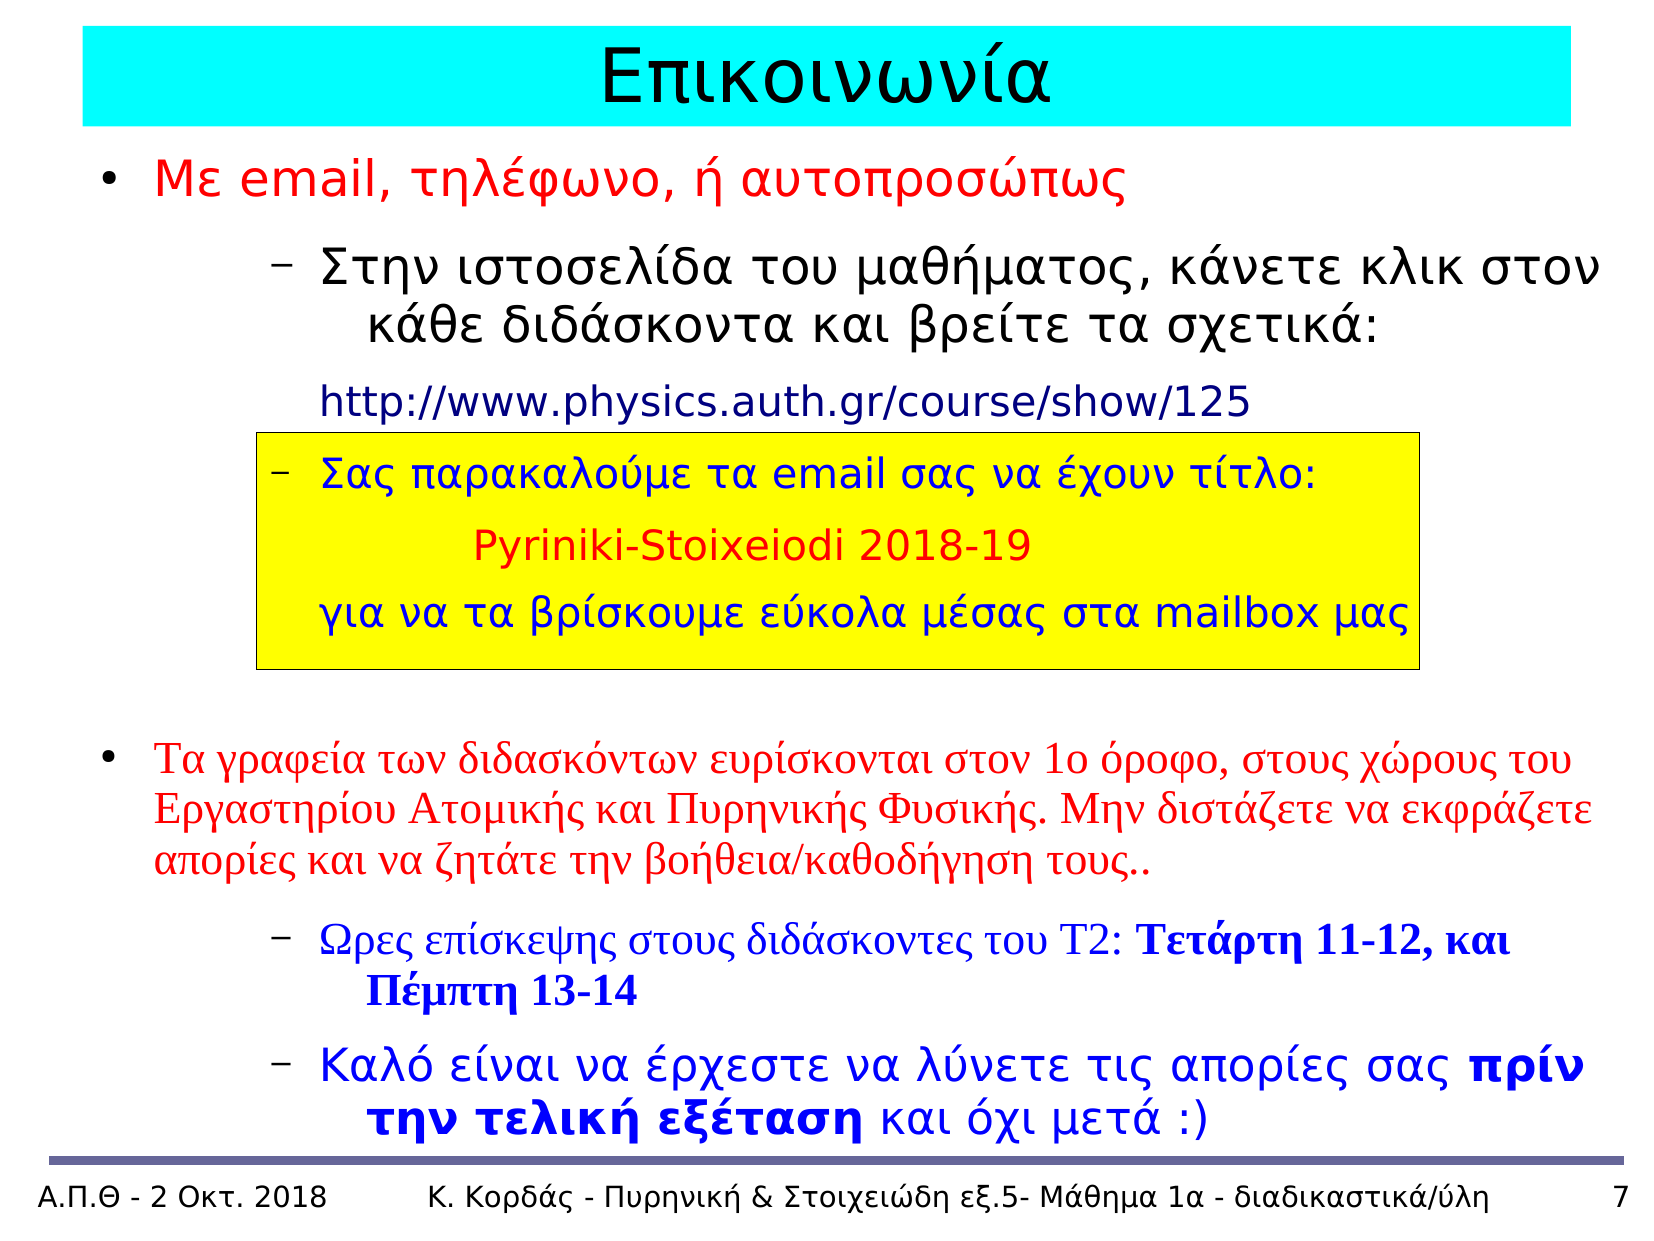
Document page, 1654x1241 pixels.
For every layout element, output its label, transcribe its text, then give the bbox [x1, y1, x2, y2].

list Με email, τηλέφωνο, ή αυτοπροσώπως Στην ιστοσελίδα του μαθήματος, κάνετε κλικ στον κάθε διδάσκοντα και βρείτε τα σχετικά: http://www.physics.auth.gr/course/show/125 Σας παρακαλούμε τα email σας να έχουν τίτλο: Pyriniki-Stoixeiodi 2018-19 για να τα βρίσκουμε εύκολα μέσας στα mailbox μας Τα γραφεία των διδασκόντων ευρίσκονται στον 1ο όροφο, στους χώρους του Εργαστηρίου Ατομικής και Πυρηνικής Φυσικής. Μην διστάζετε να εκφράζετε απορίες και να ζητάτε την βοήθεια/καθοδήγηση τους.. Ωρες επίσκεψης στους διδάσκοντες του Τ2: Τετάρτη 11-12, και Πέμπτη 13-14 Καλό είναι να έρχεστε να λύνετε τις απορίες σας πρίν την τελική εξέταση και όχι μετά :) [82, 150, 1651, 1152]
title Επικοινωνία [82, 32, 1571, 120]
